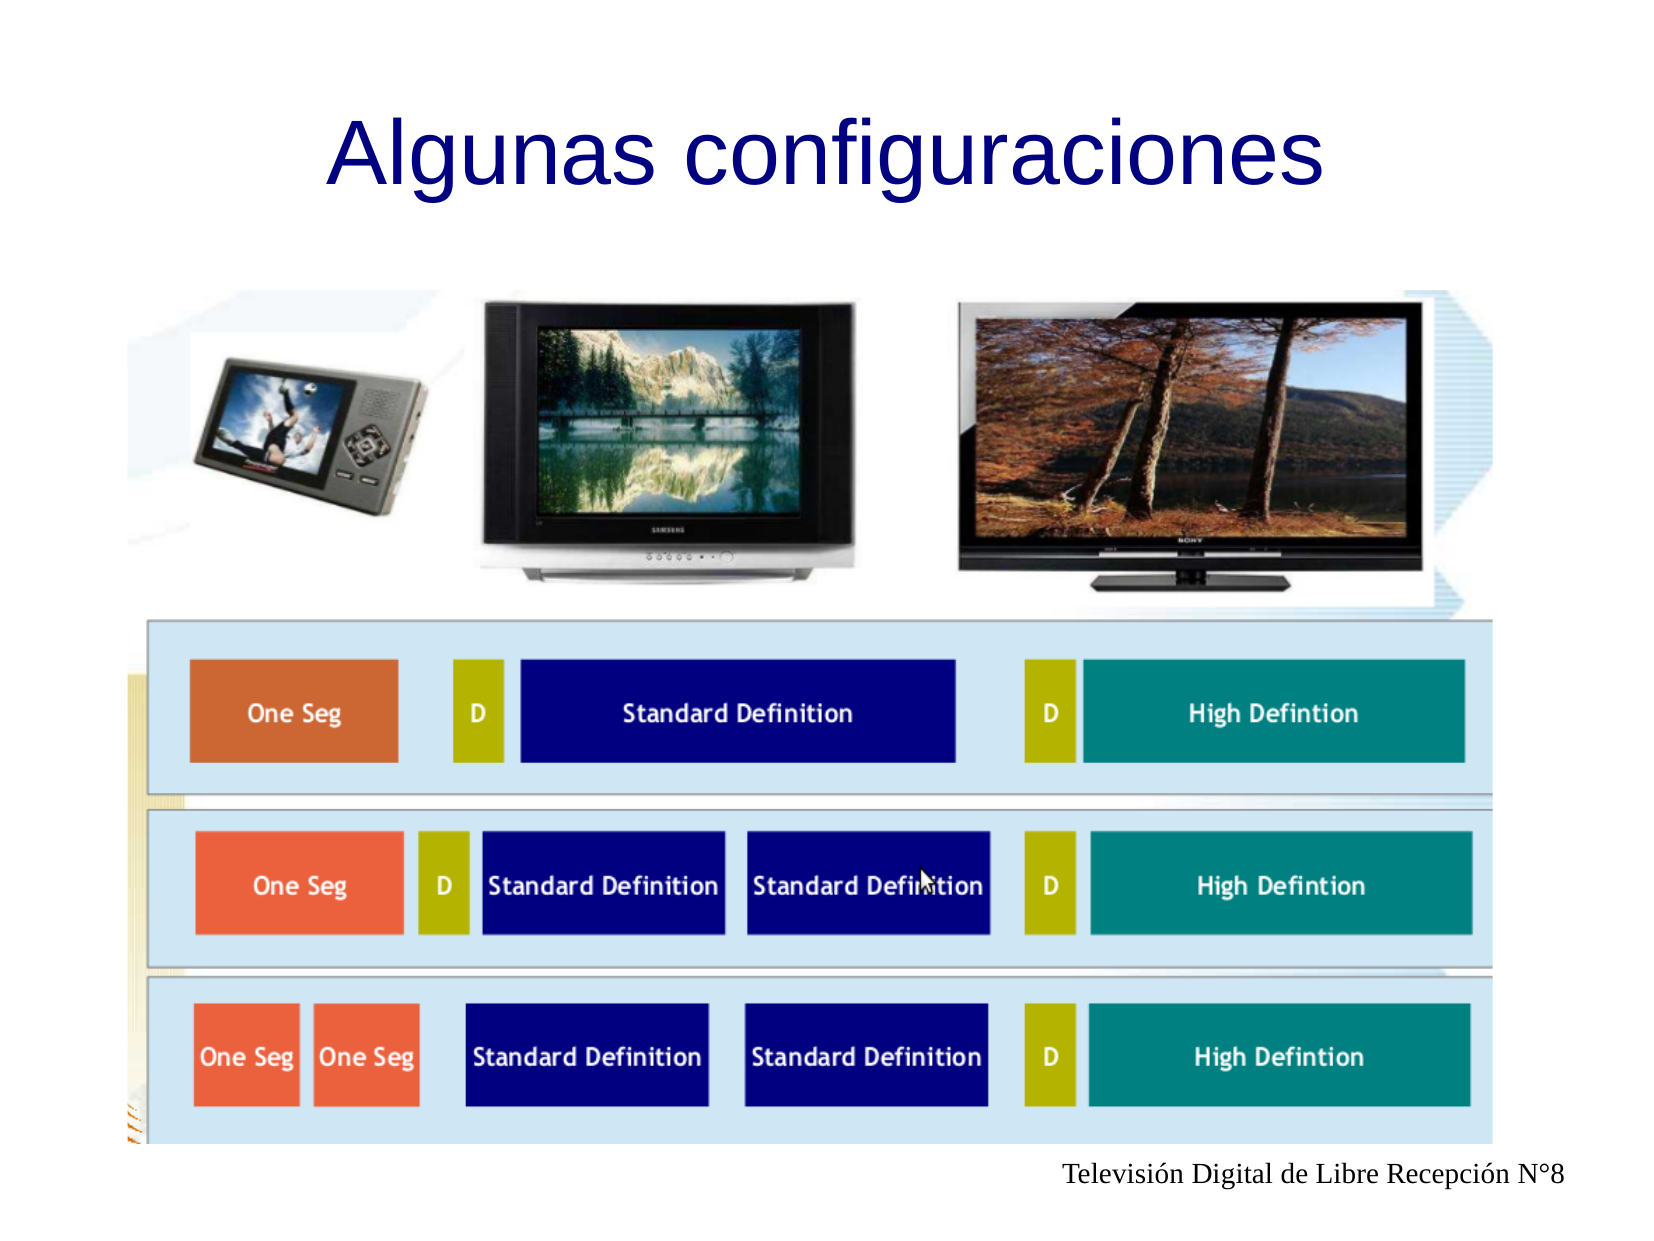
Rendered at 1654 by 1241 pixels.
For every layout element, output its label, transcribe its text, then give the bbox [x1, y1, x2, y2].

picture [127, 290, 1493, 1144]
title Algunas configuraciones [82, 49, 1571, 257]
